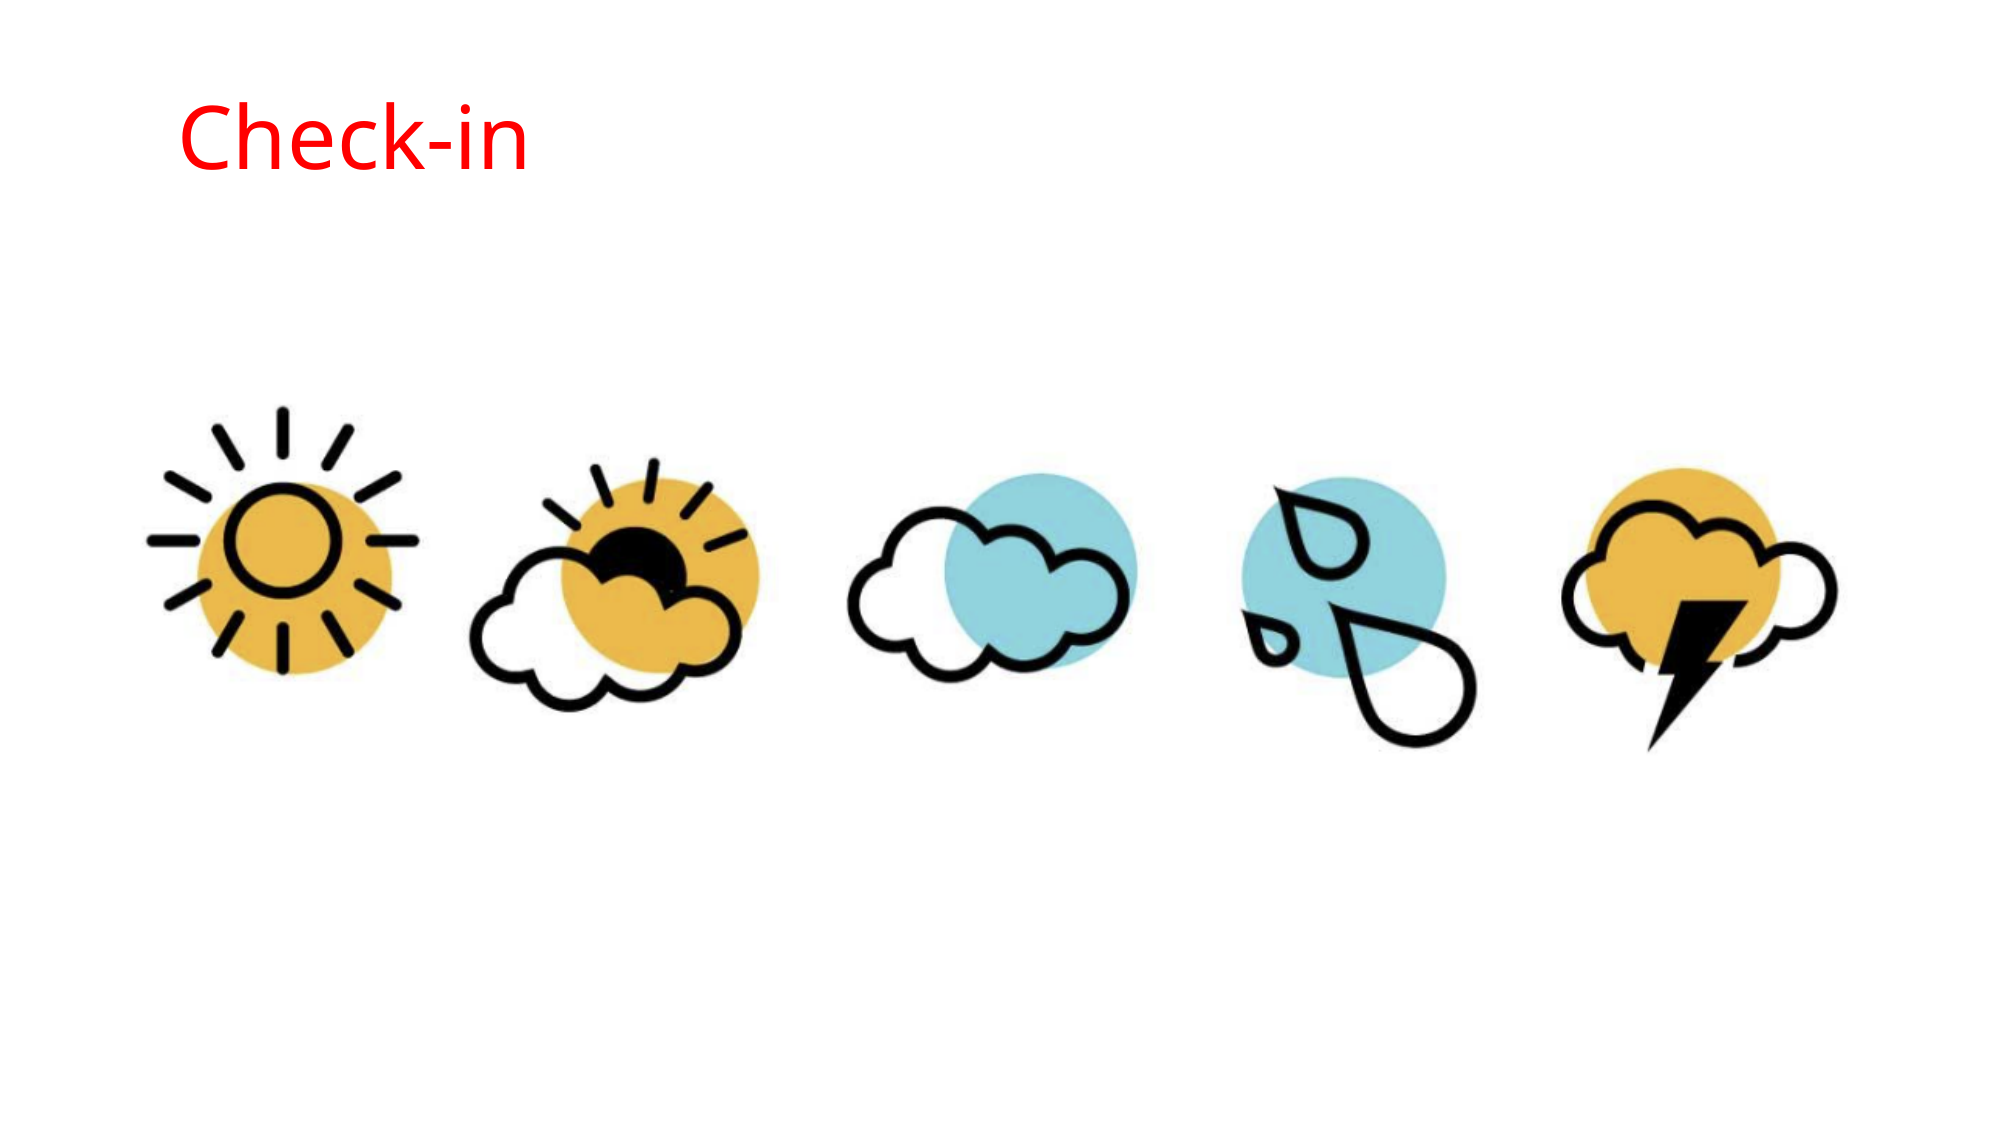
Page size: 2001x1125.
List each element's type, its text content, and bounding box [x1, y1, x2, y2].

text_box Check-in [162, 84, 1888, 303]
picture [1201, 407, 1485, 770]
picture [108, 341, 1190, 804]
picture [1524, 441, 1910, 804]
